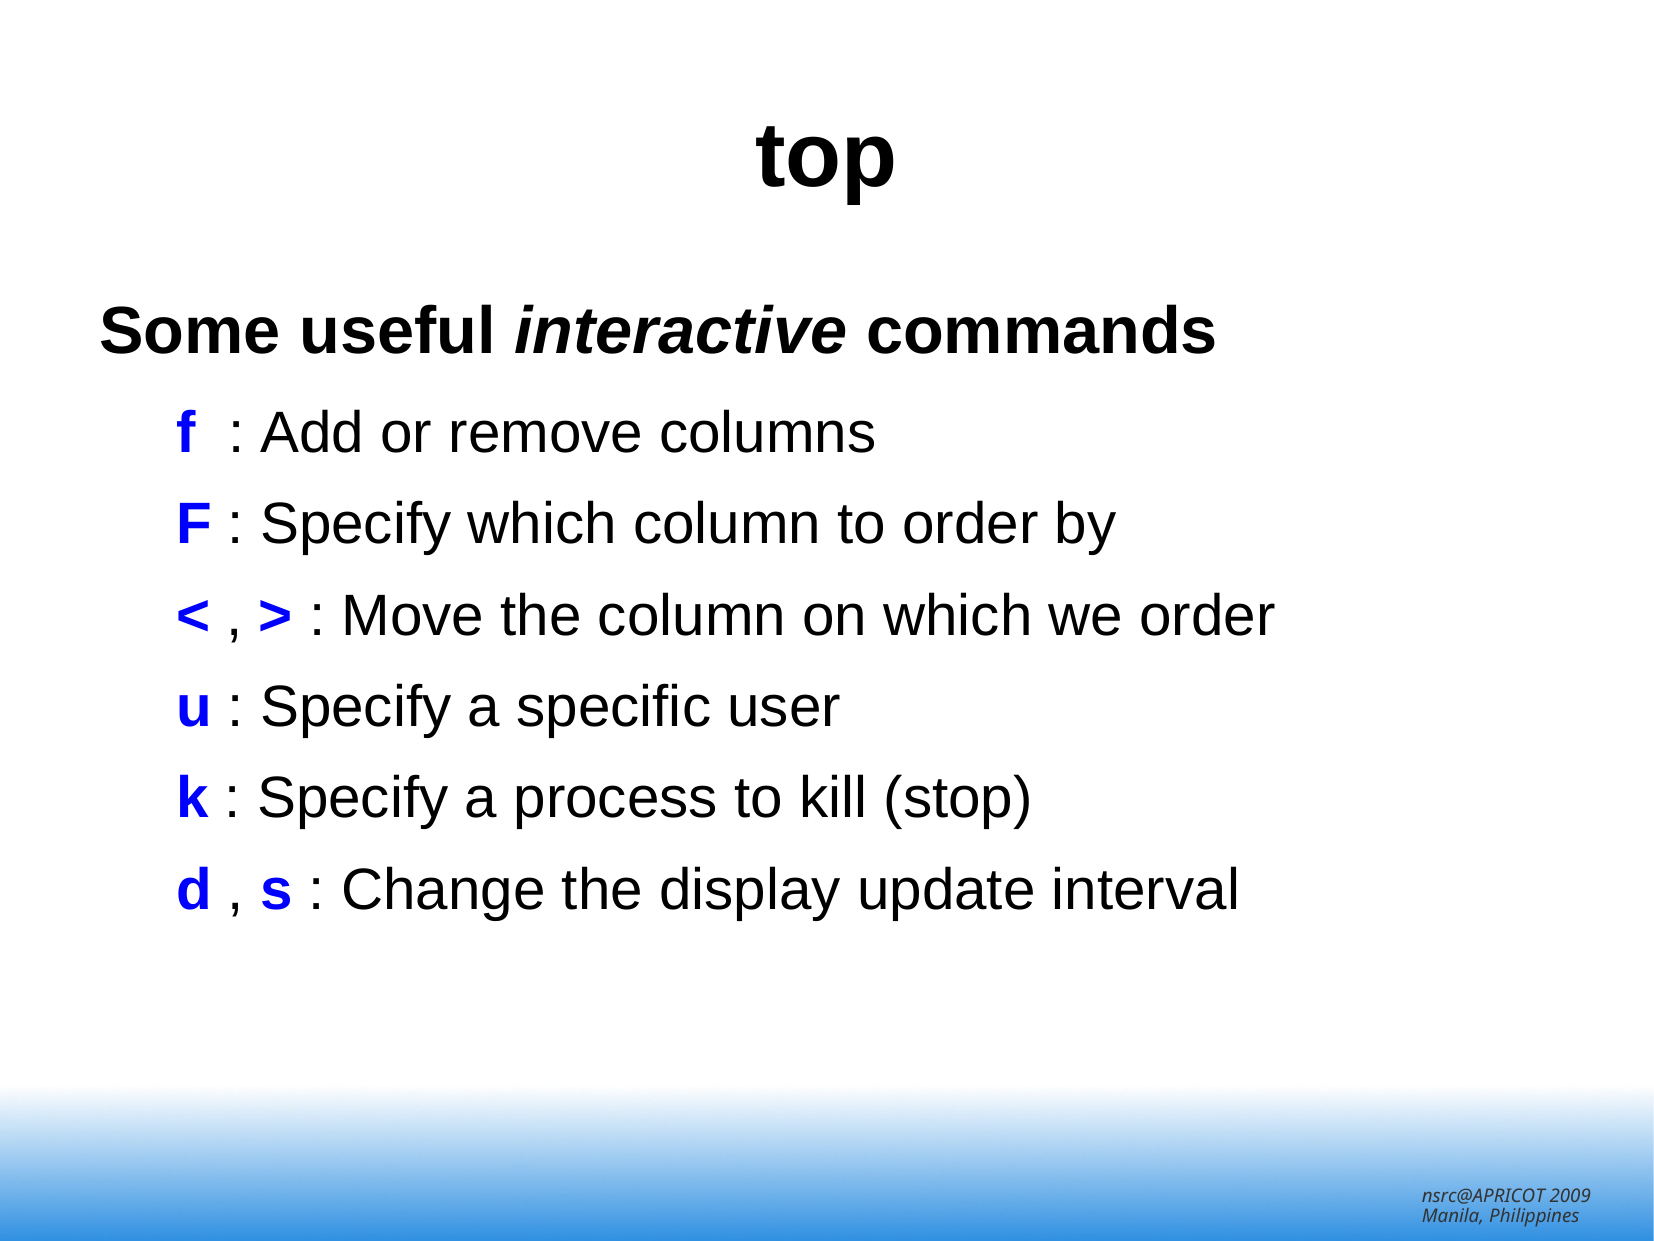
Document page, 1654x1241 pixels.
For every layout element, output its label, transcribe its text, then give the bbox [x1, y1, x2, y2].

list Some useful interactive commands f : Add or remove columns F : Specify which column to order by < , > : Move the column on which we order u : Specify a specific user k : Specify a process to kill (stop) d , s : Change the display update interval [82, 290, 1571, 1109]
title top [82, 49, 1571, 257]
picture [0, 1083, 1654, 1241]
